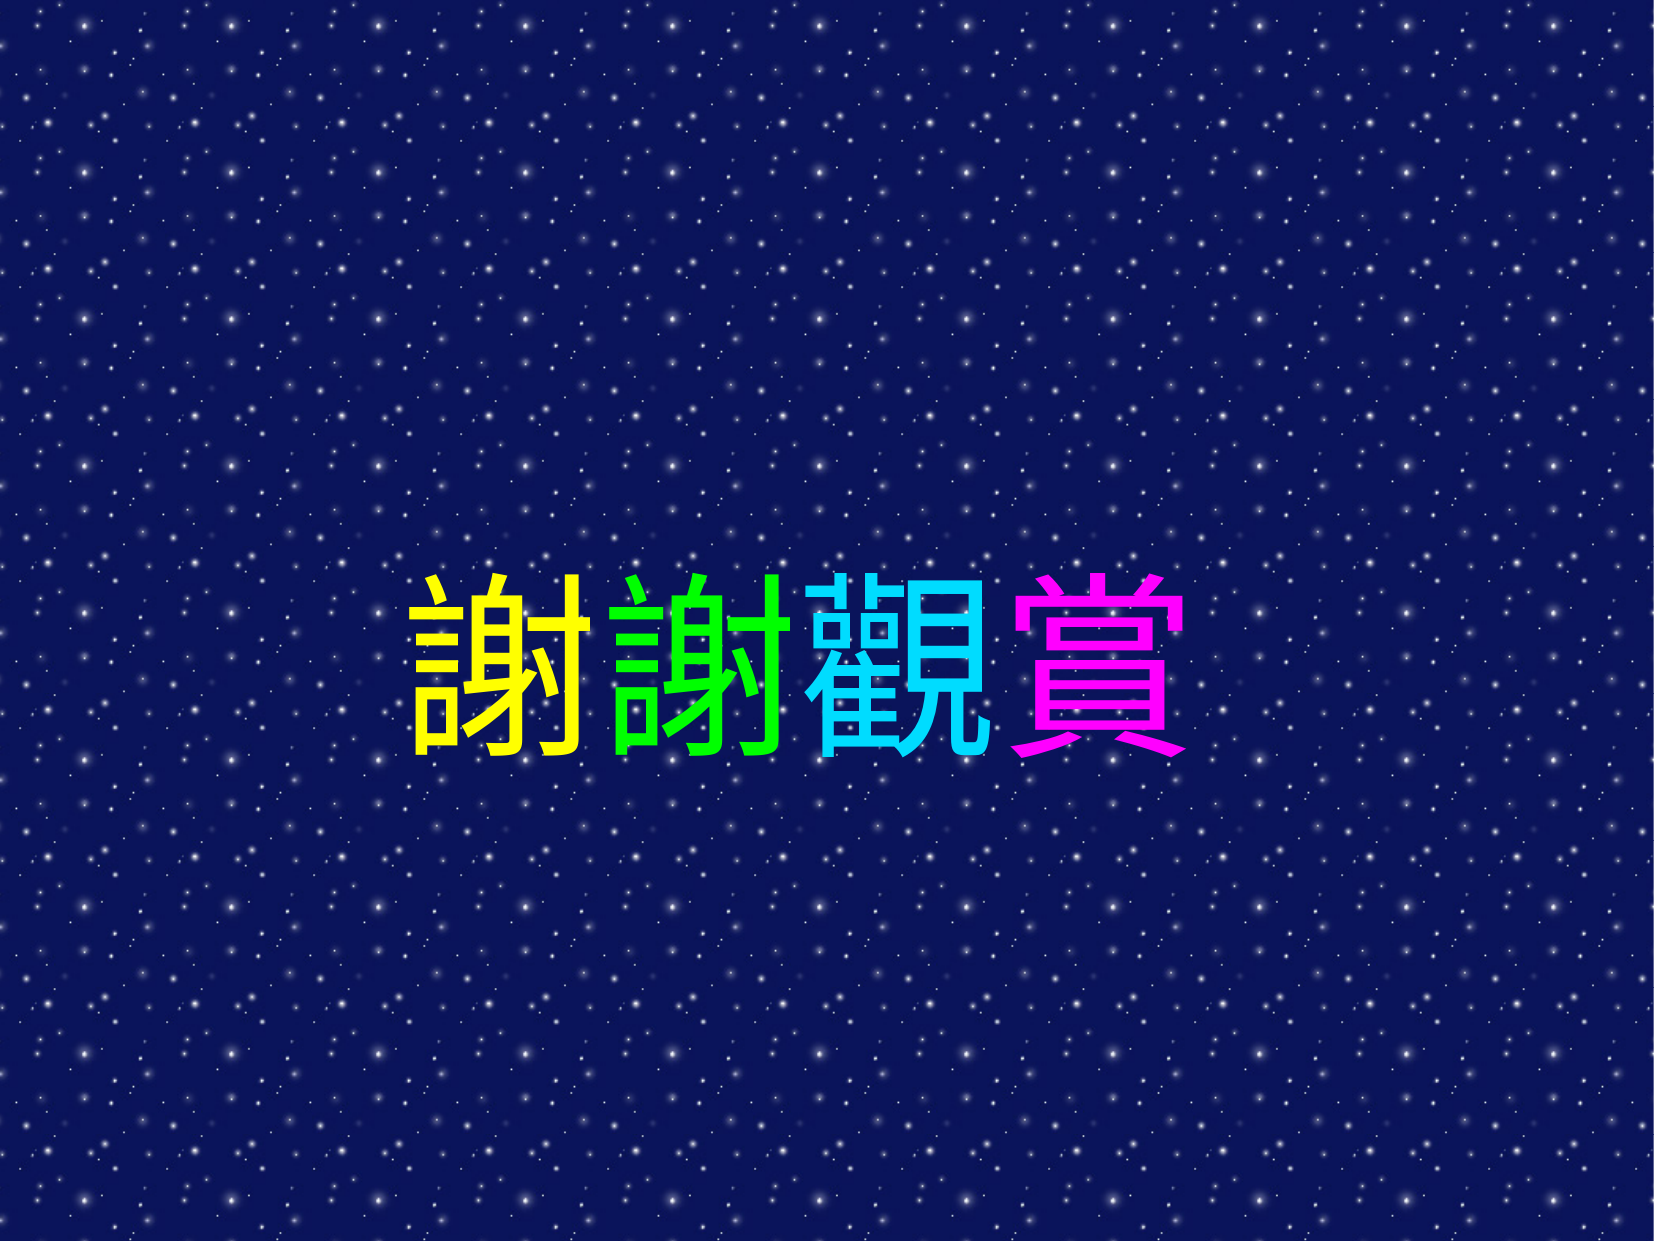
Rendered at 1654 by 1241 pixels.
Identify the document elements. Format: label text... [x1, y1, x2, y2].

picture [0, 0, 1654, 1241]
text_box 謝謝觀賞 [383, 501, 1447, 717]
